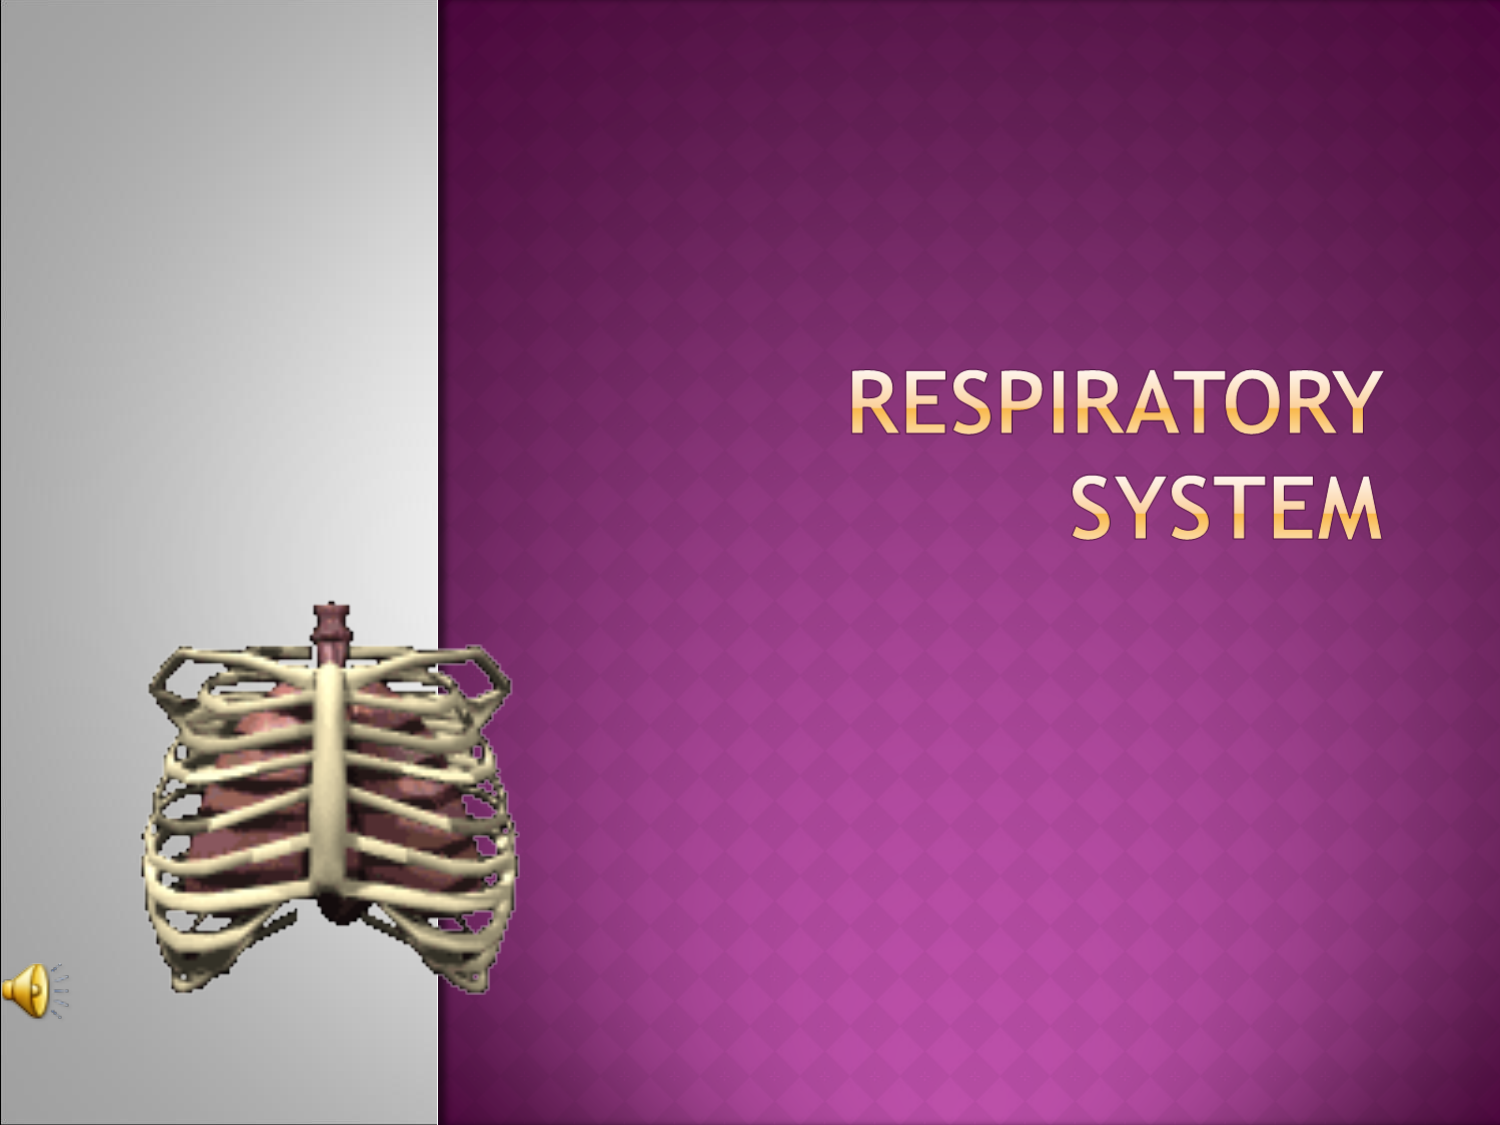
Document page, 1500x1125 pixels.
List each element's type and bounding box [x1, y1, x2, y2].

picture [0, 0, 1500, 1125]
text_box [0, 962, 76, 1038]
text_box [551, 86, 1459, 560]
